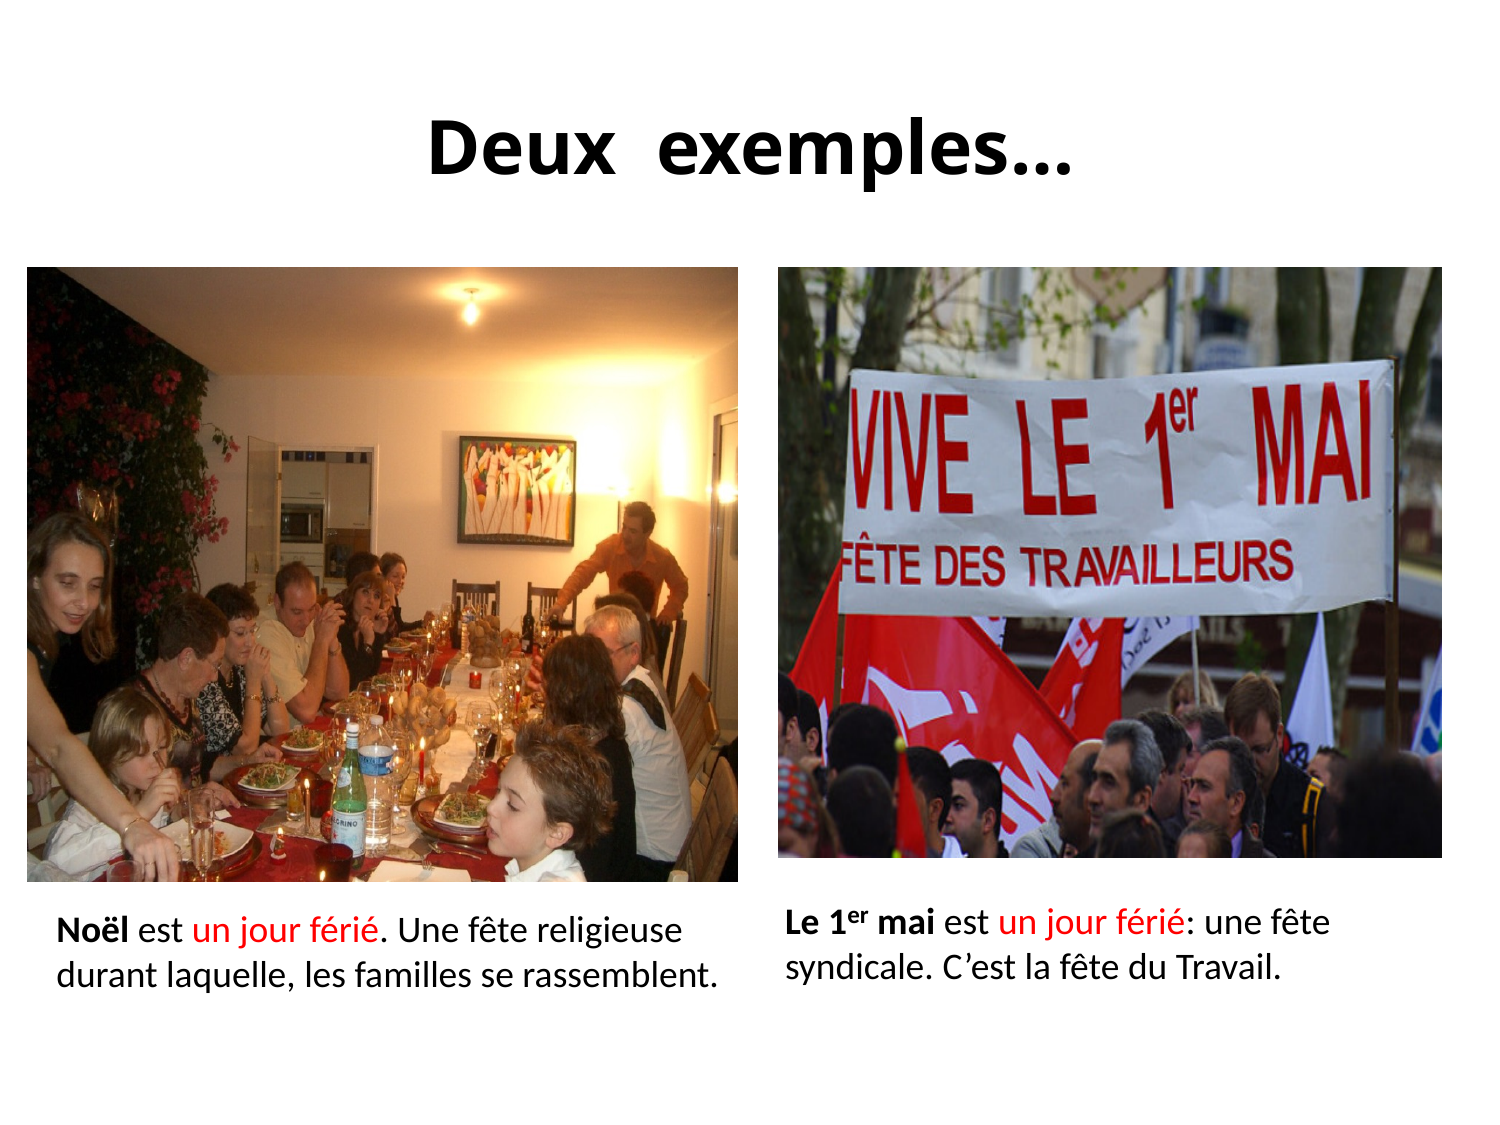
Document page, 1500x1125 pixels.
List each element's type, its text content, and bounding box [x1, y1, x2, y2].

picture [27, 267, 738, 882]
picture [778, 267, 1442, 858]
text_box Le 1er mai est un jour férié: une fête syndicale. C’est la fête du Travail. [770, 889, 1491, 996]
text_box Noël est un jour férié. Une fête religieuse durant laquelle, les familles se rassemblent. [41, 897, 739, 1004]
title Deux exemples… [75, 45, 1426, 244]
